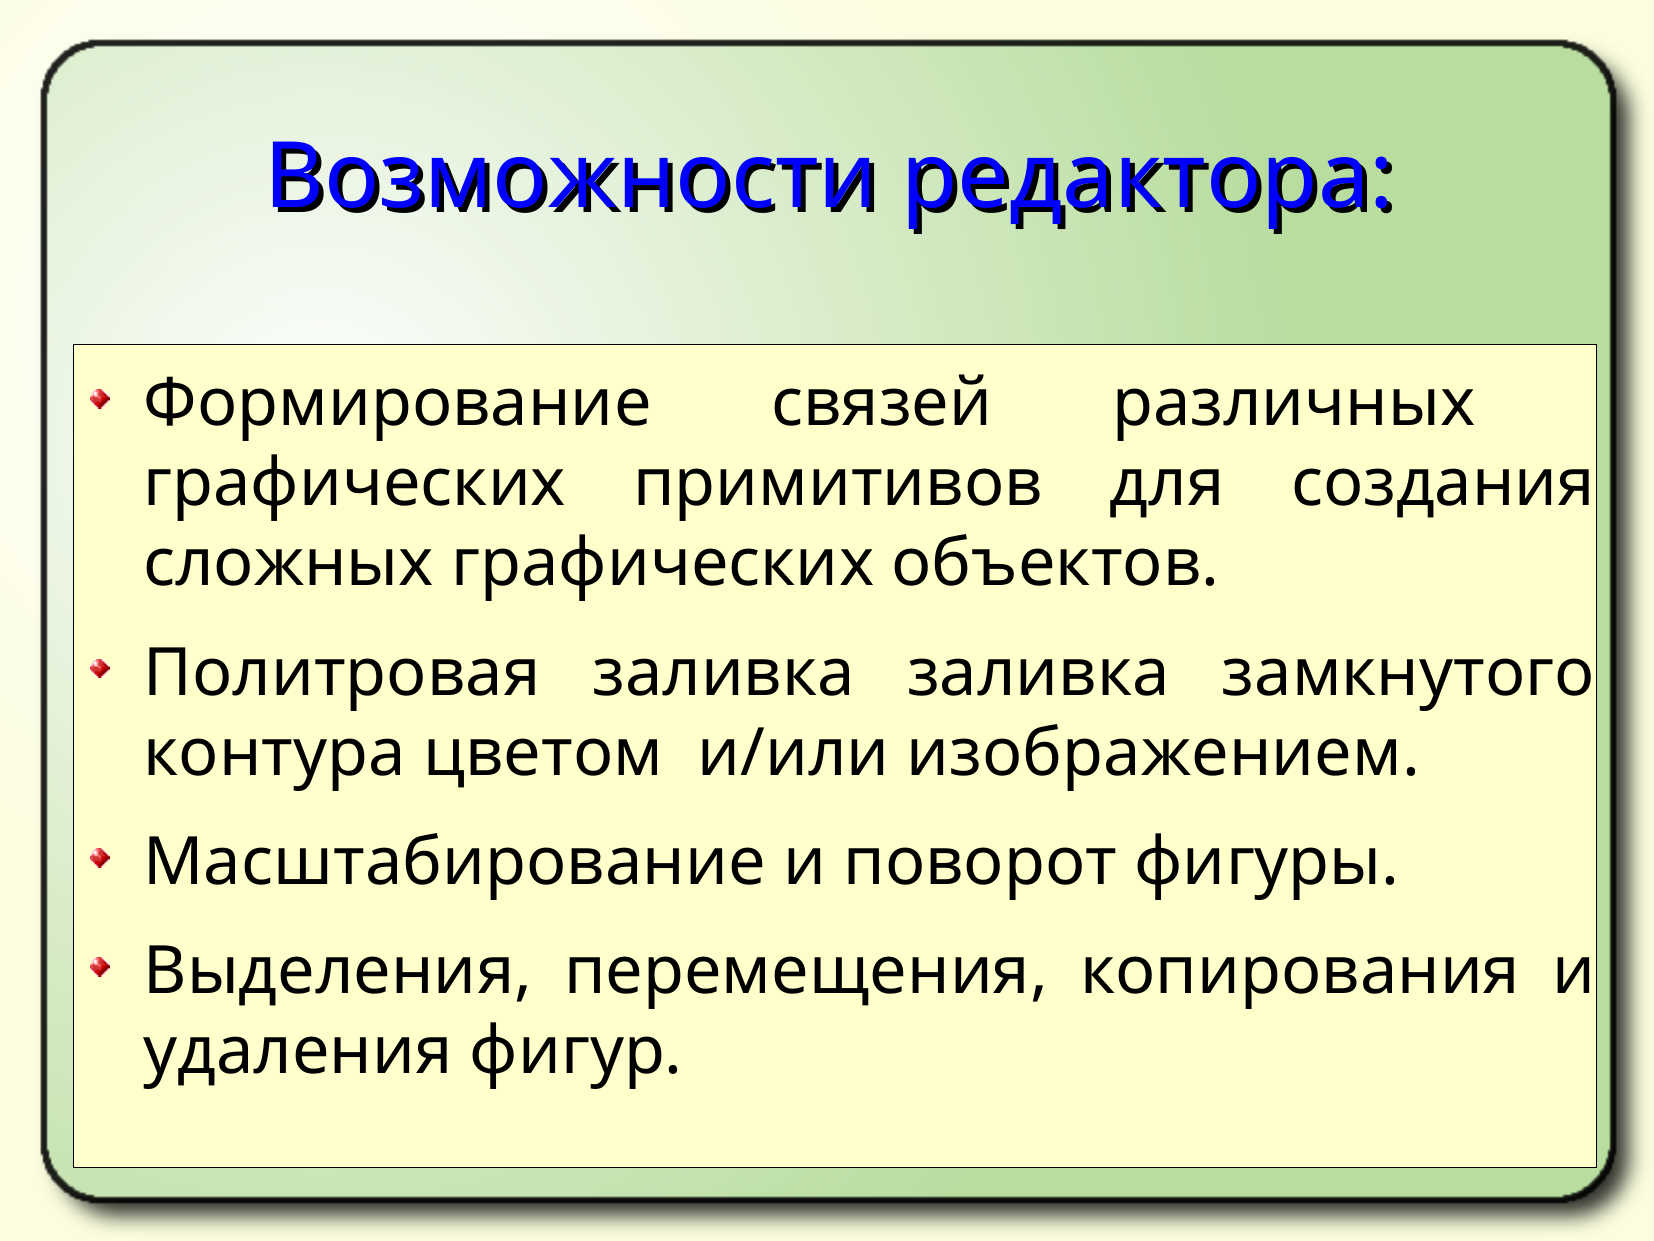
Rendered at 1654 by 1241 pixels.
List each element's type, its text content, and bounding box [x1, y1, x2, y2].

chart [29, 0, 1584, 1211]
picture [0, 0, 1654, 1241]
list Формирование связей различных графических примитивов для создания сложных графических объектов. Политровая заливка заливка замкнутого контура цветом и/или изображением. Масштабирование и поворот фигуры. Выделения, перемещения, копирования и удаления фигур. [73, 344, 1597, 1168]
title Возможности редактора: [123, 88, 1536, 253]
